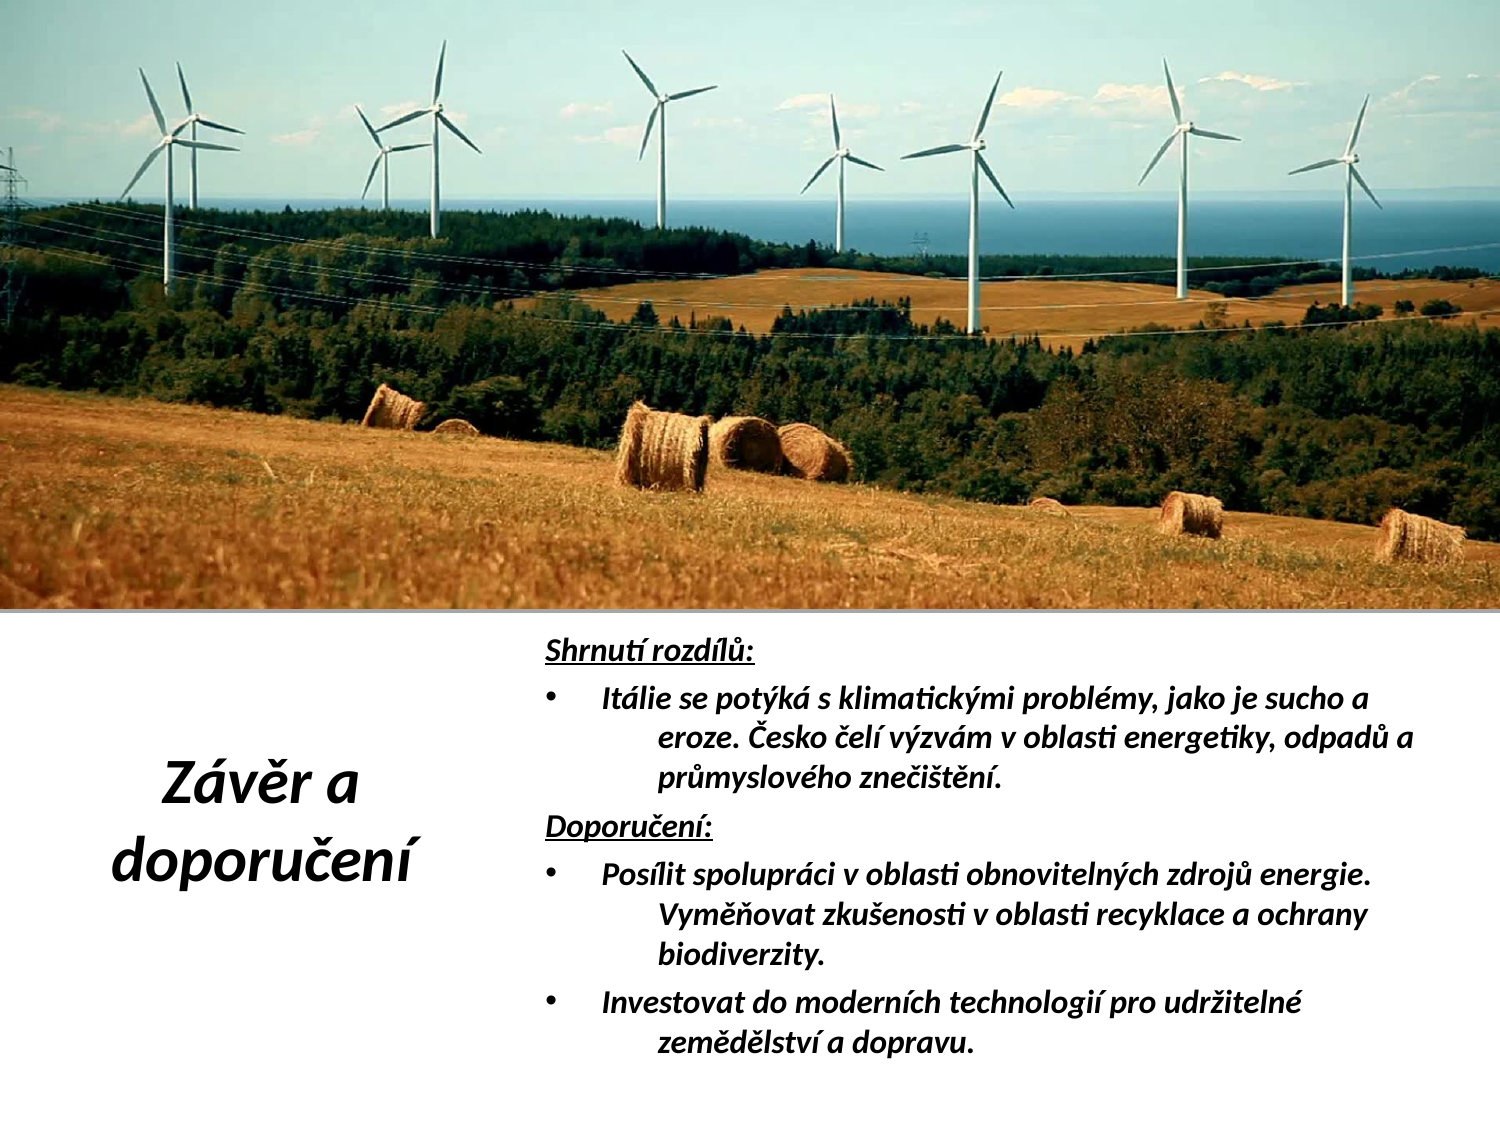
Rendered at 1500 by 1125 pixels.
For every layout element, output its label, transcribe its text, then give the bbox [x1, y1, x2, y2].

title Závěr a doporučení [59, 615, 465, 1018]
list Shrnutí rozdílů: Itálie se potýká s klimatickými problémy, jako je sucho a eroze. Česko čelí výzvám v oblasti energetiky, odpadů a průmyslového znečištění. Doporučení: Posílit spolupráci v oblasti obnovitelných zdrojů energie. Vyměňovat zkušenosti v oblasti recyklace a ochrany biodiverzity. Investovat do moderních technologií pro udržitelné zemědělství a dopravu. [530, 561, 1441, 1125]
picture [0, 0, 1500, 609]
